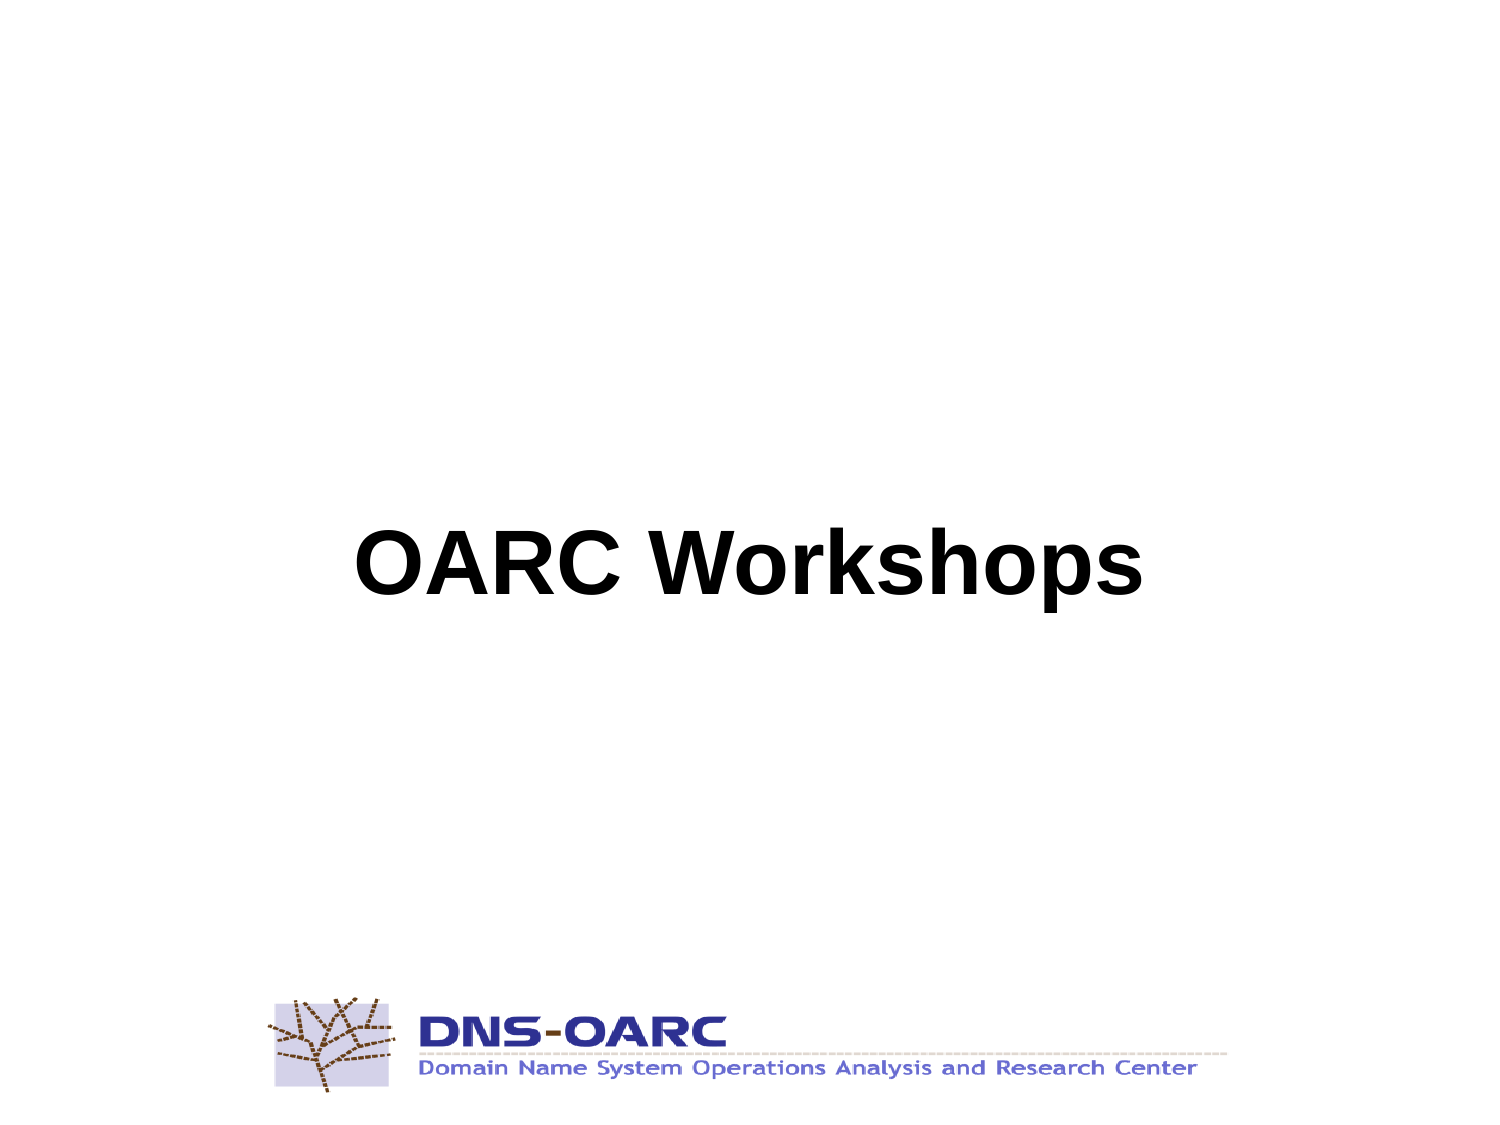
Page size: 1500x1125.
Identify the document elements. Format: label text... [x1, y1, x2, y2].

picture [214, 991, 1259, 1099]
subtitle OARC Workshops [75, 236, 1425, 889]
